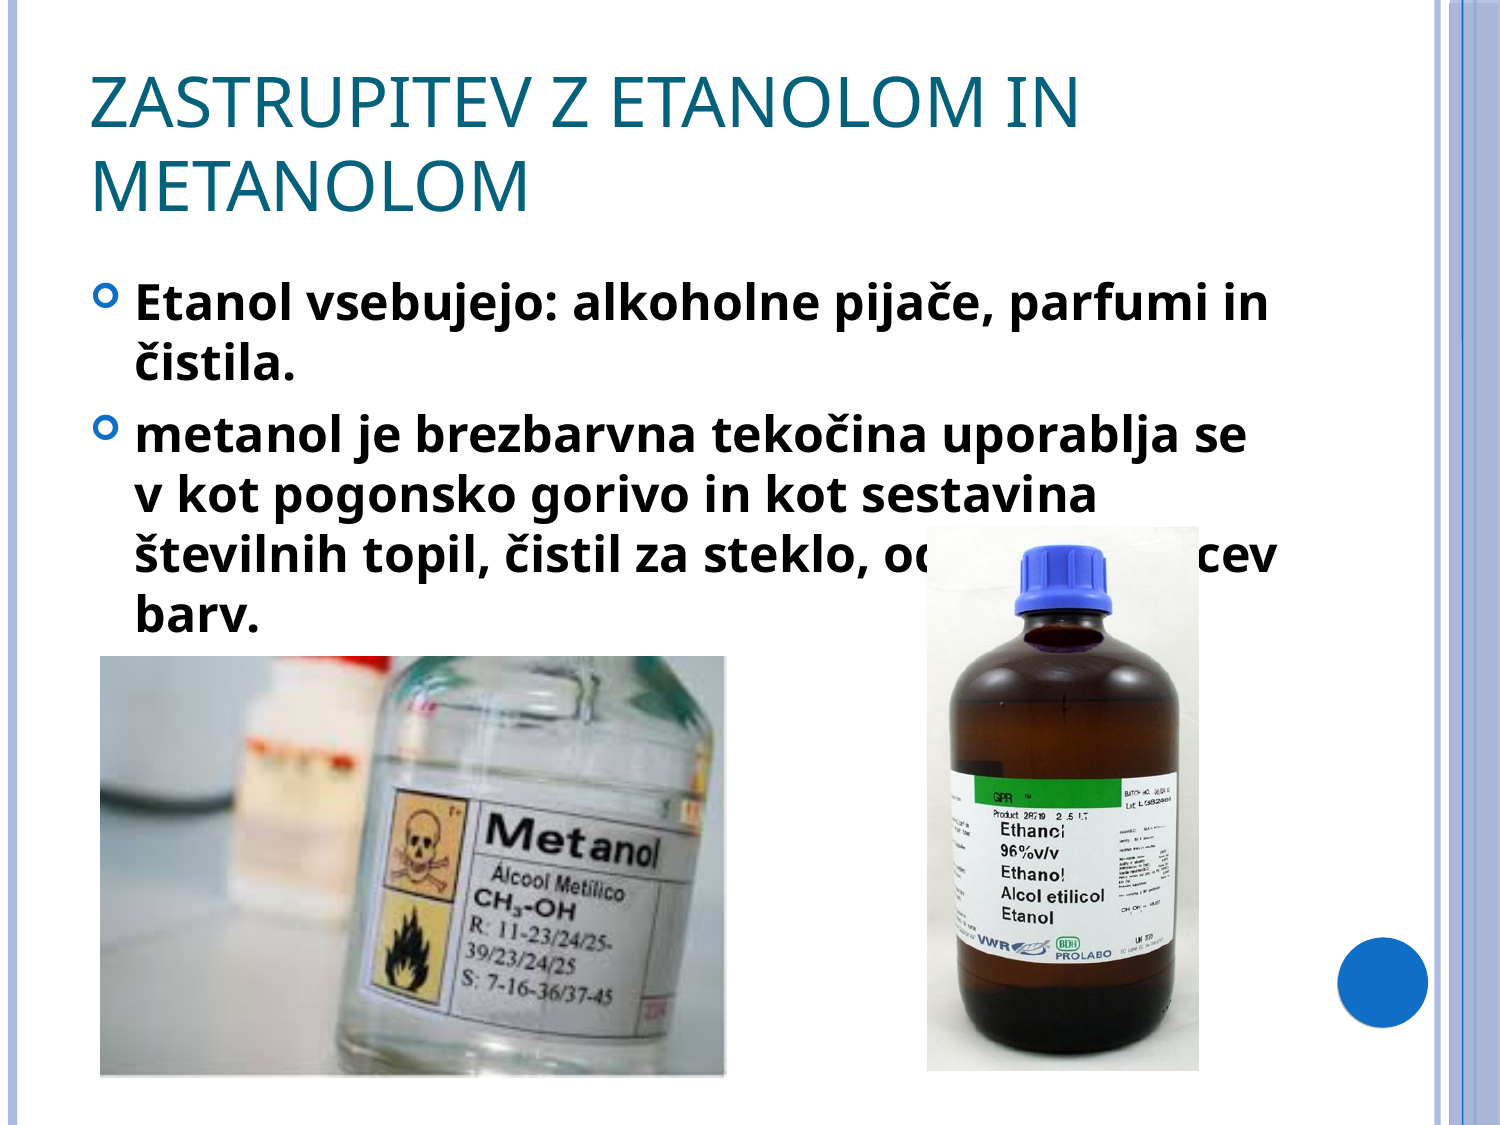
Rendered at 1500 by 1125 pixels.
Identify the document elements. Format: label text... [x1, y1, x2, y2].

list Etanol vsebujejo: alkoholne pijače, parfumi in čistila. metanol je brezbarvna tekočina uporablja se v kot pogonsko gorivo in kot sestavina številnih topil, čistil za steklo, odstranjevalcev barv. [75, 262, 1300, 1062]
picture [927, 526, 1199, 1071]
title Zastrupitev z etanolom in metanolom [75, 45, 1300, 233]
picture [100, 656, 727, 1078]
